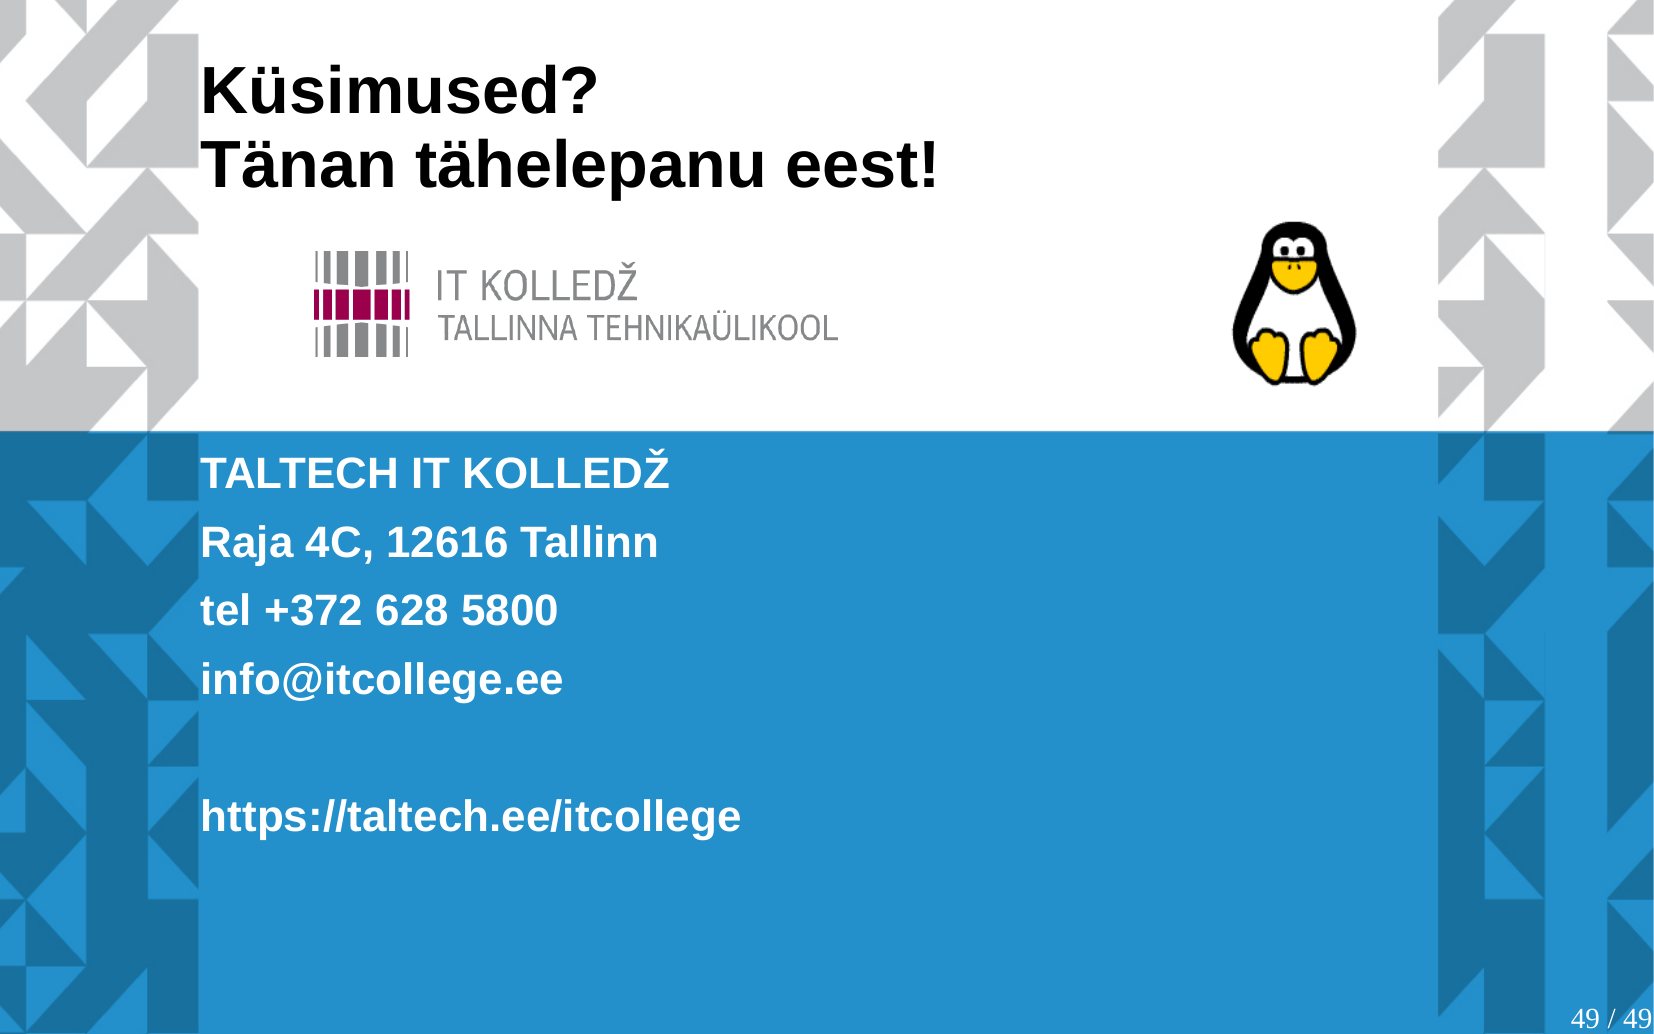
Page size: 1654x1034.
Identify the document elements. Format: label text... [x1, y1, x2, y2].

picture [0, 0, 1654, 1034]
title Küsimused? Tänan tähelepanu eest! [200, 41, 1170, 214]
list TALTECH IT KOLLEDŽ Raja 4C, 12616 Tallinn tel +372 628 5800 info@itcollege.ee https://taltech.ee/itcollege [200, 448, 1430, 842]
